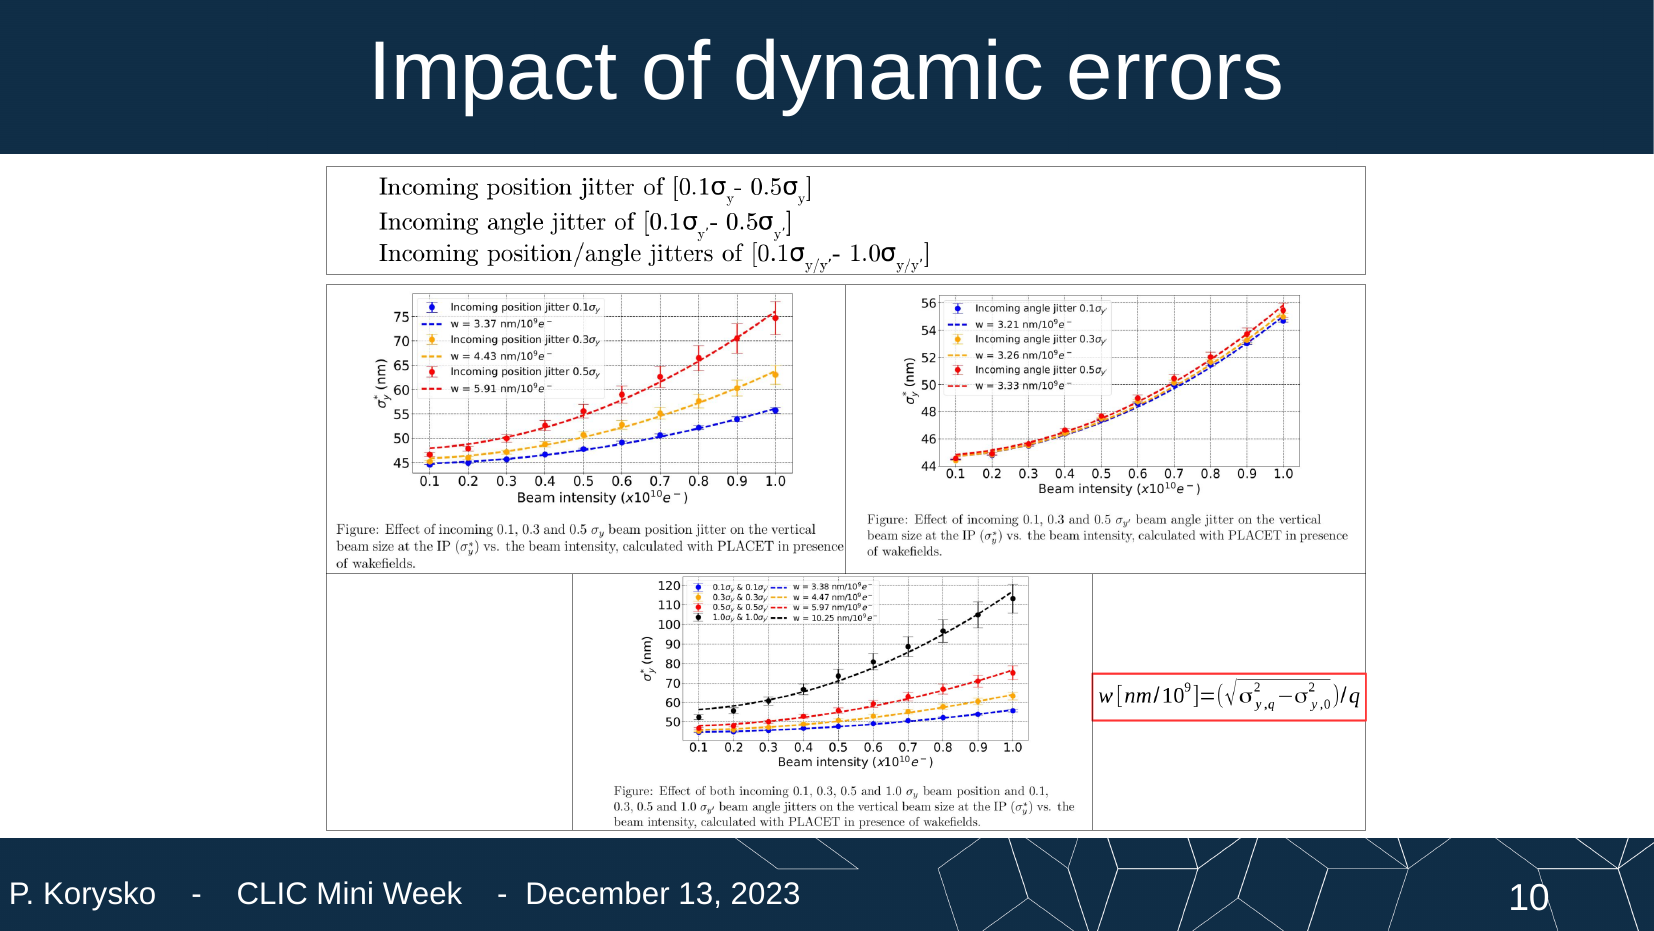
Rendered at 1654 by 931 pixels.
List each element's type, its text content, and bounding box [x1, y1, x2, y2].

text_box P. Korysko - CLIC Mini Week - December 13, 2023 [0, 868, 957, 931]
picture [0, 838, 1654, 931]
picture [301, 159, 1388, 832]
text_box <number> [1493, 868, 1654, 931]
picture [0, 0, 1654, 154]
